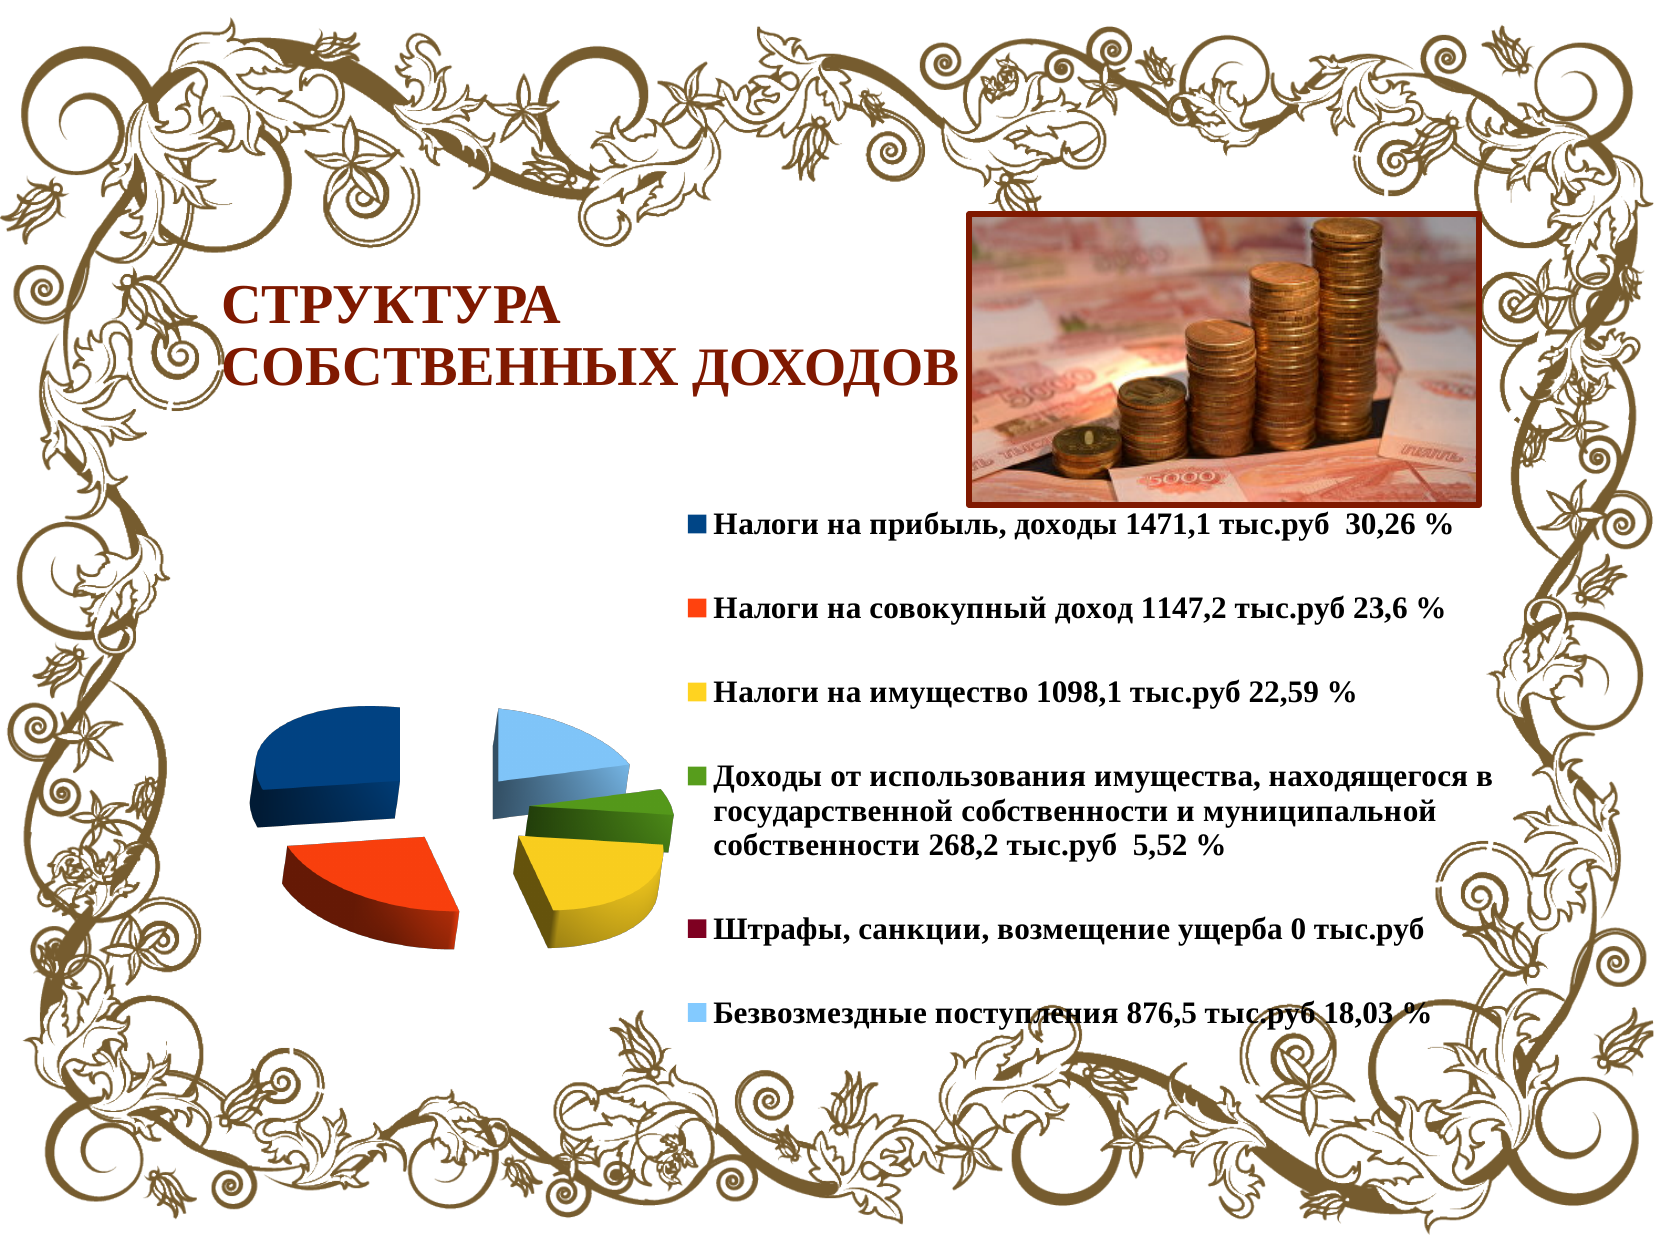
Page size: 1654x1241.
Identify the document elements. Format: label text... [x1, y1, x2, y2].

chart [206, 354, 1507, 1241]
picture [971, 217, 1477, 502]
text_box СТРУКТУРА СОБСТВЕННЫХ ДОХОДОВ [206, 265, 966, 354]
picture [0, 17, 1654, 1235]
